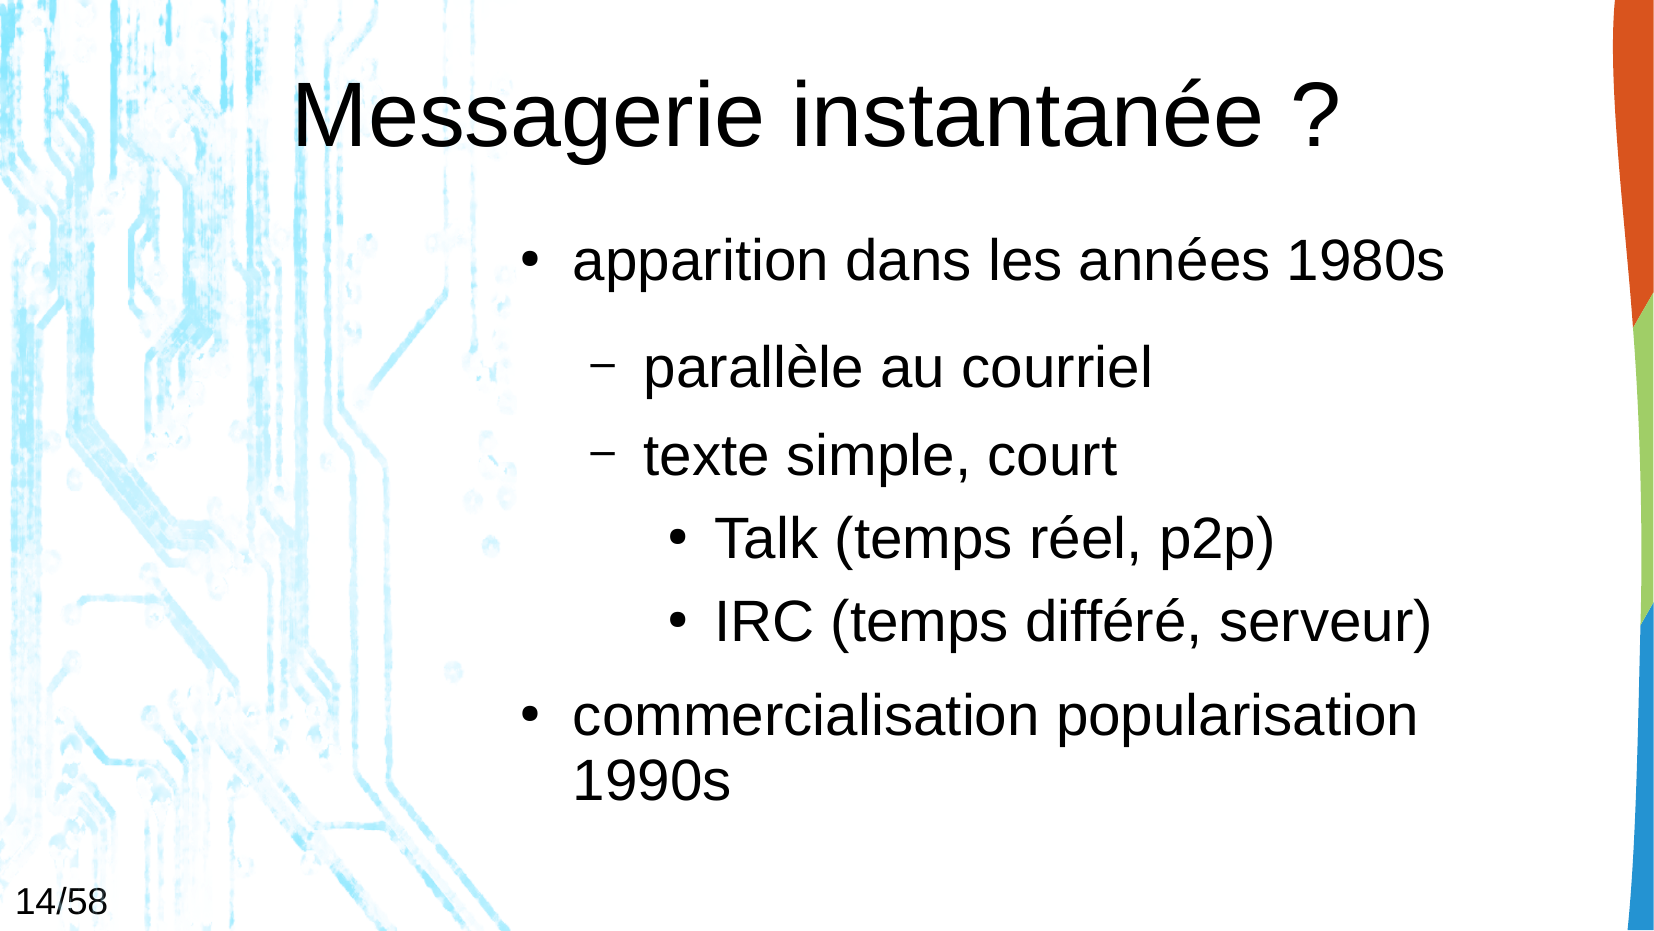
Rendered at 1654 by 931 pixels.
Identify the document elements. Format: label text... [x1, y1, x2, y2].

list apparition dans les années 1980s parallèle au courriel texte simple, court Talk (temps réel, p2p) IRC (temps différé, serveur) commercialisation popularisation 1990s [501, 228, 1571, 857]
title Messagerie instantanée ? [104, 37, 1530, 193]
picture [0, 0, 517, 931]
